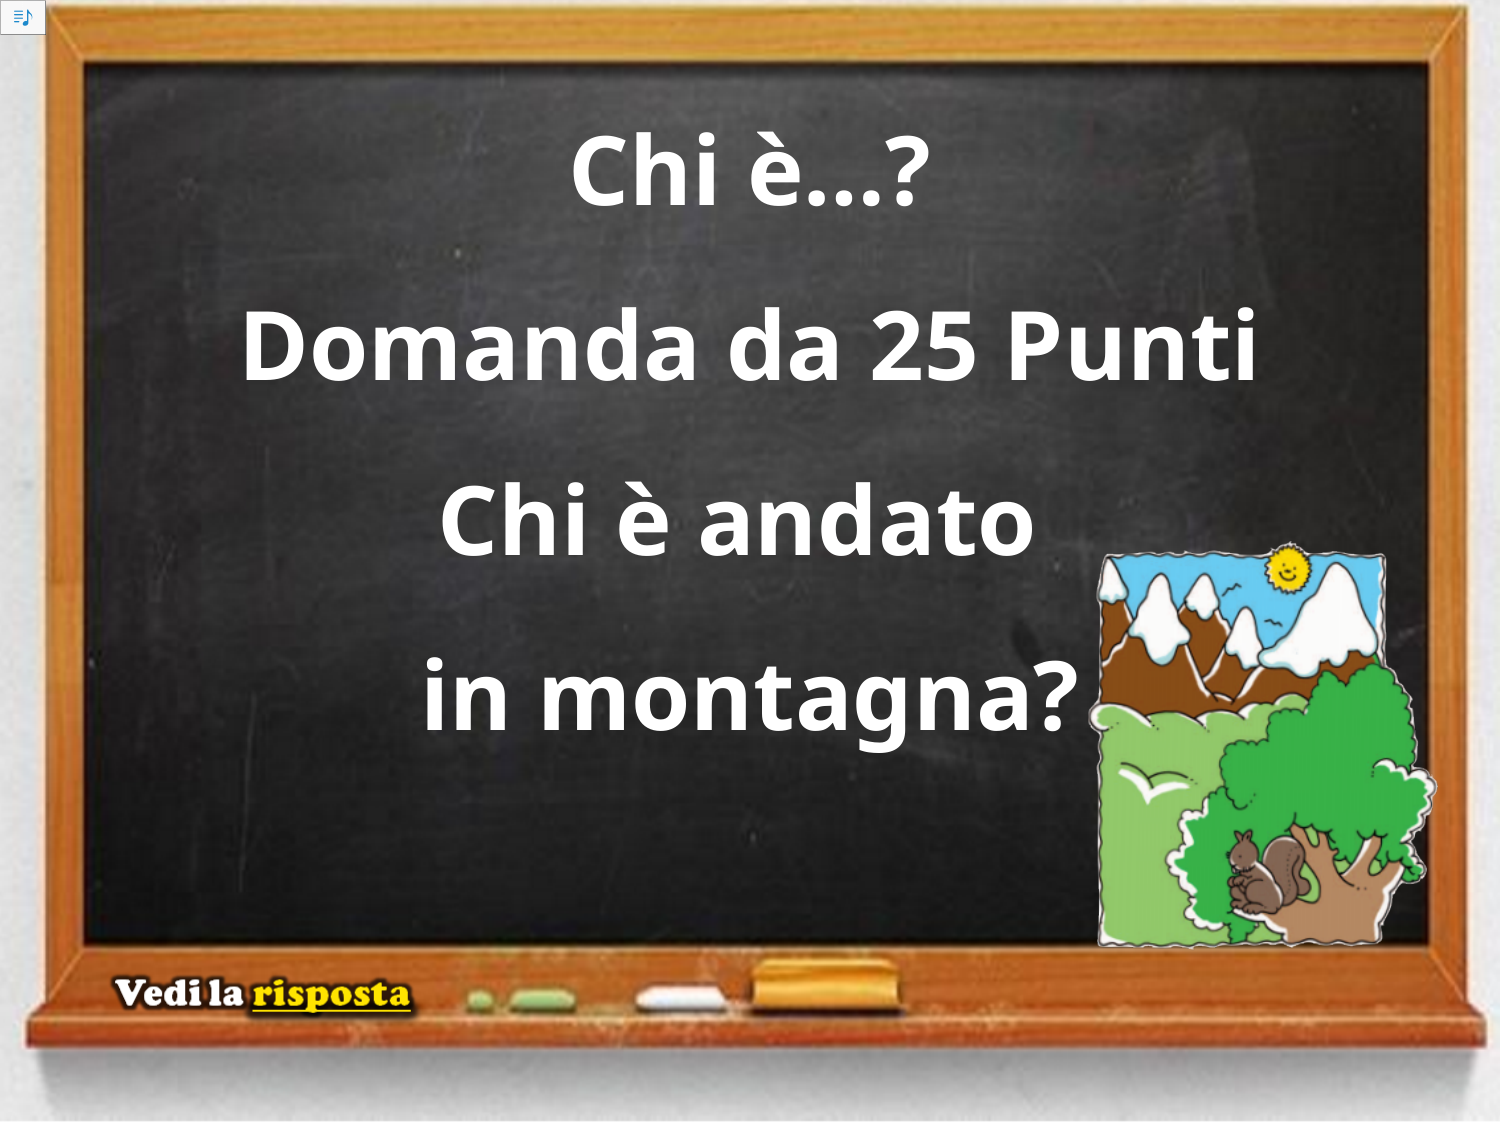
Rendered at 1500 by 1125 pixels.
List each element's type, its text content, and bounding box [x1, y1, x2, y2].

text_box [0, 0, 47, 36]
text_box Chi è…? Domanda da 25 Punti Chi è andato in montagna? [87, 102, 1413, 1108]
picture [0, 0, 1500, 1125]
